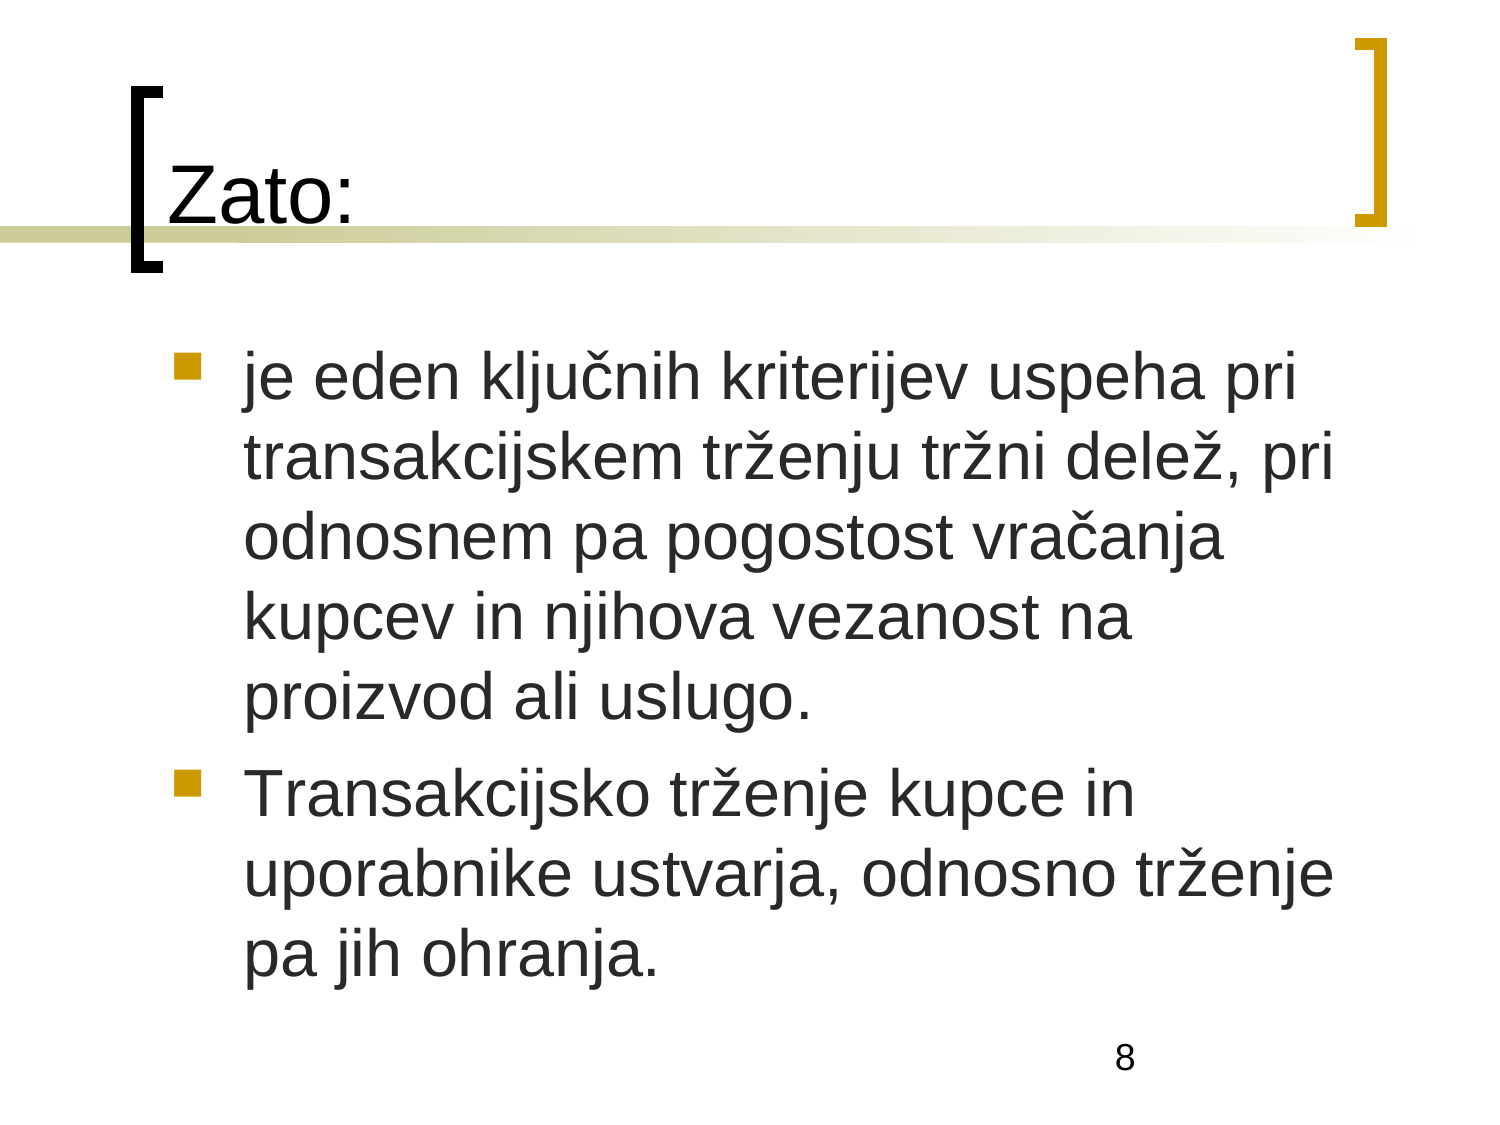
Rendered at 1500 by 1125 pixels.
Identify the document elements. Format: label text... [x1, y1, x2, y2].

title Zato: [152, 15, 1328, 248]
list je eden ključnih kriterijev uspeha pri transakcijskem trženju tržni delež, pri odnosnem pa pogostost vračanja kupcev in njihova vezanost na proizvod ali uslugo. Transakcijsko trženje kupce in uporabnike ustvarja, odnosno trženje pa jih ohranja. [155, 324, 1413, 1001]
